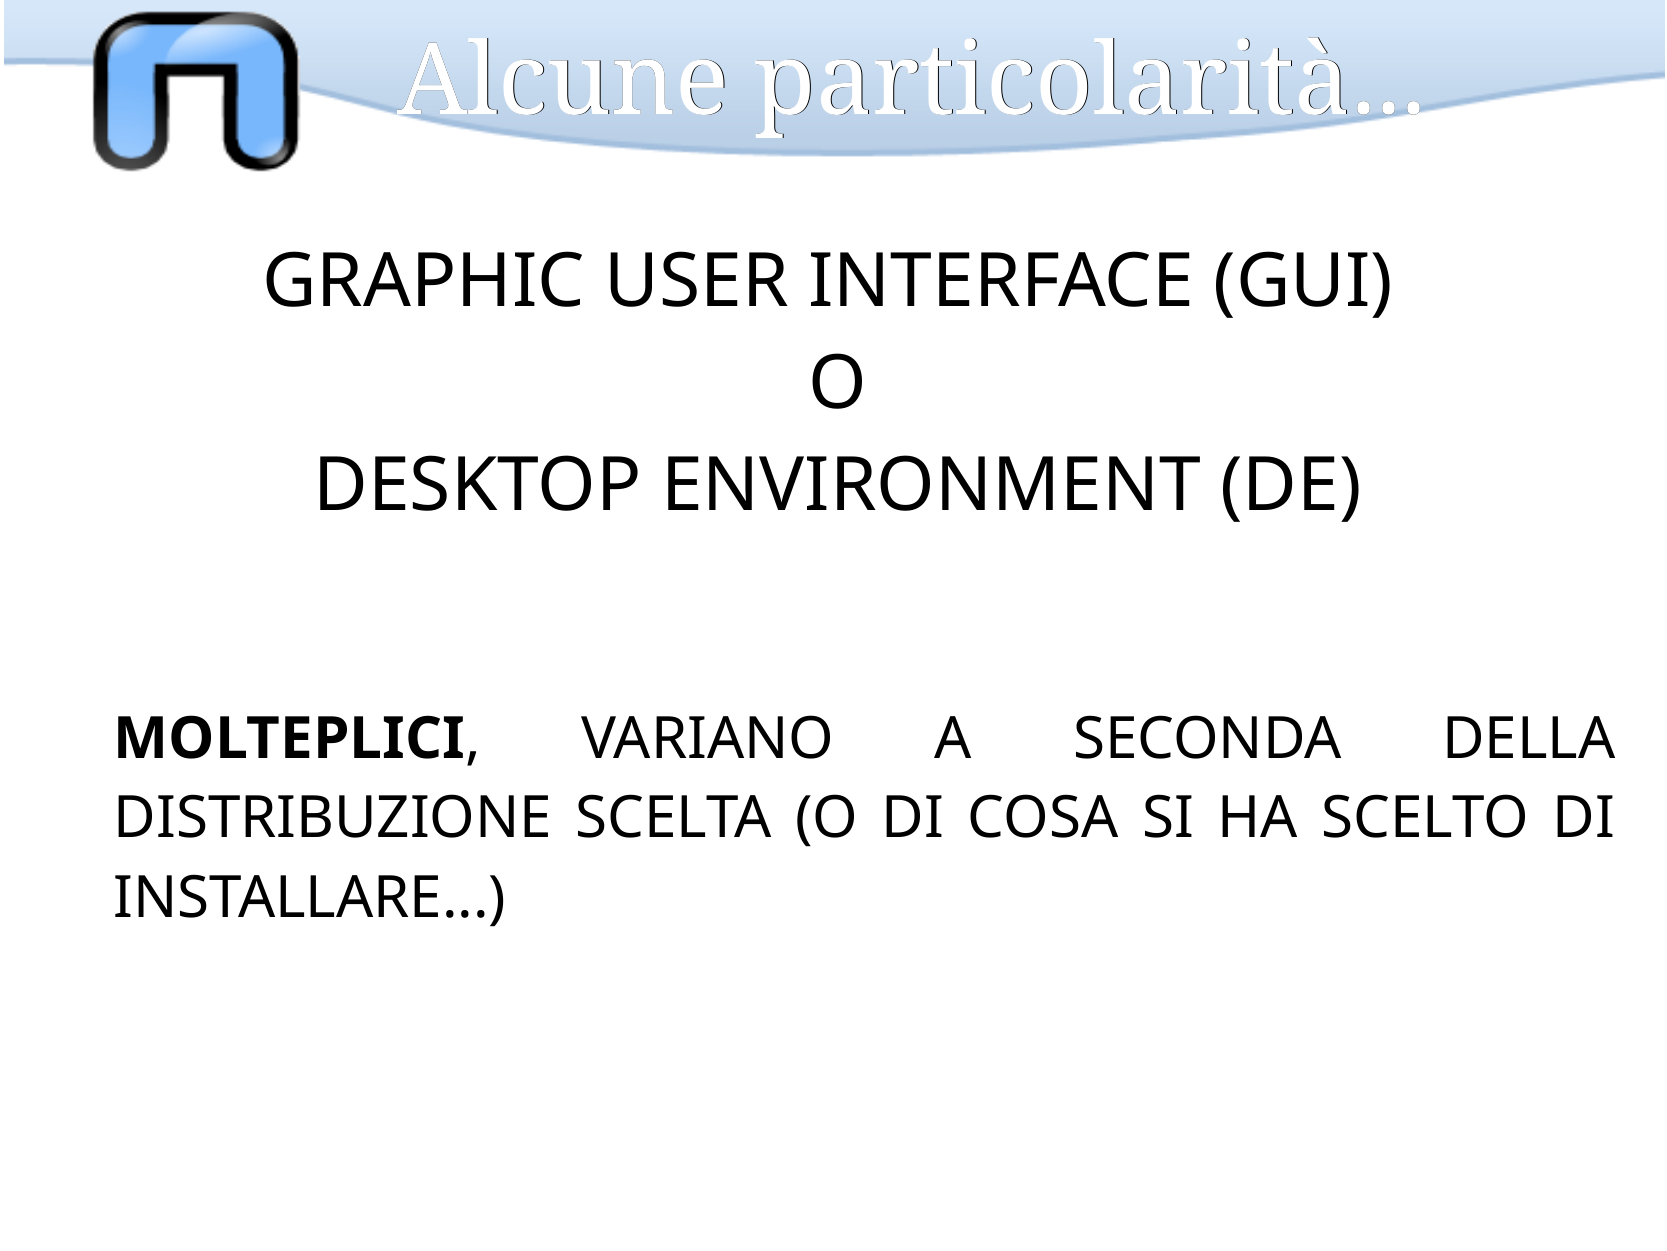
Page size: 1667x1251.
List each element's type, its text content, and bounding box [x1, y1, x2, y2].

list MOLTEPLICI, VARIANO A SECONDA DELLA DISTRIBUZIONE SCELTA (O DI COSA SI HA SCELTO DI INSTALLARE...) [113, 560, 1616, 1251]
text_box Alcune particolarità... [382, 0, 1490, 143]
title GRAPHIC USER INTERFACE (GUI) O DESKTOP ENVIRONMENT (DE) [176, 242, 1519, 517]
picture [0, 0, 1667, 1251]
